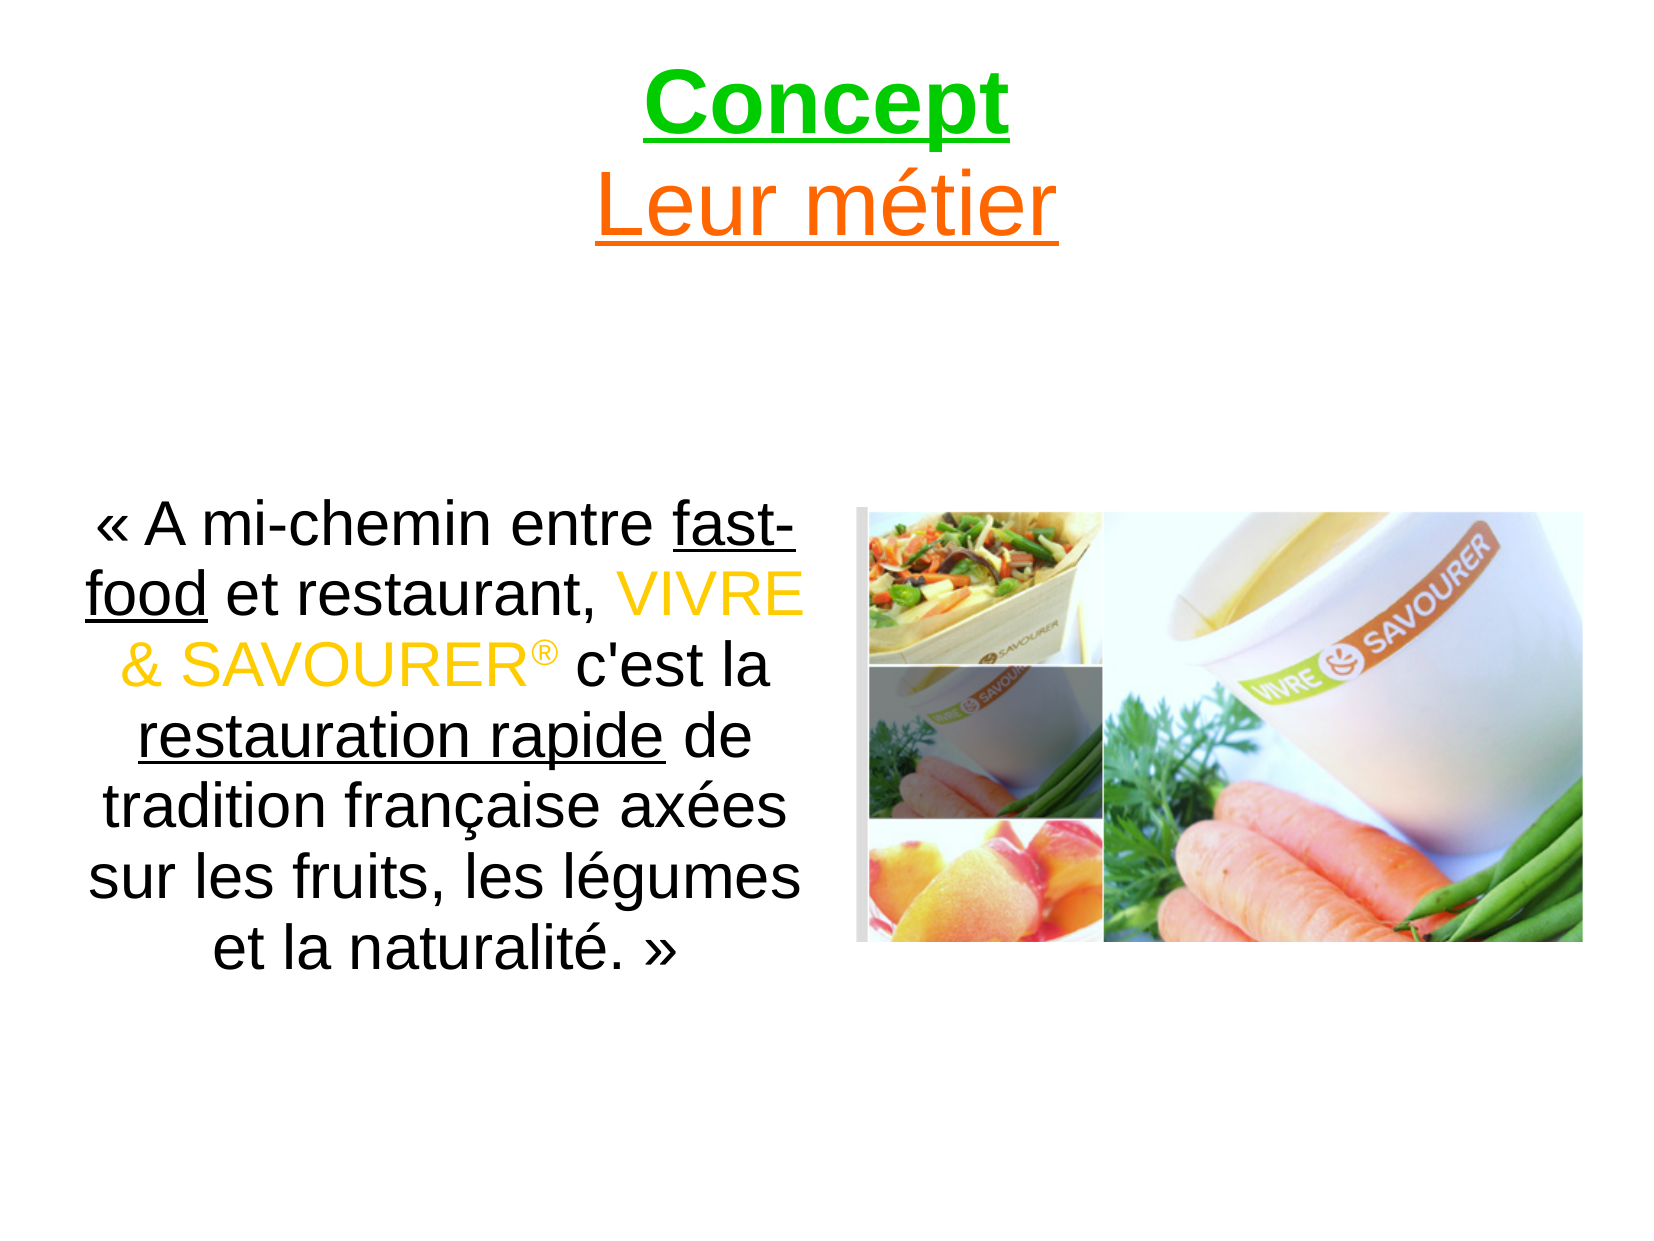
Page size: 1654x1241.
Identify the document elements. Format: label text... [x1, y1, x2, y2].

picture [856, 507, 1583, 942]
list « A mi-chemin entre fast-food et restaurant, VIVRE & SAVOURER® c'est la restauration rapide de tradition française axées sur les fruits, les légumes et la naturalité. » [82, 290, 809, 1010]
title Concept Leur métier [82, 49, 1571, 257]
